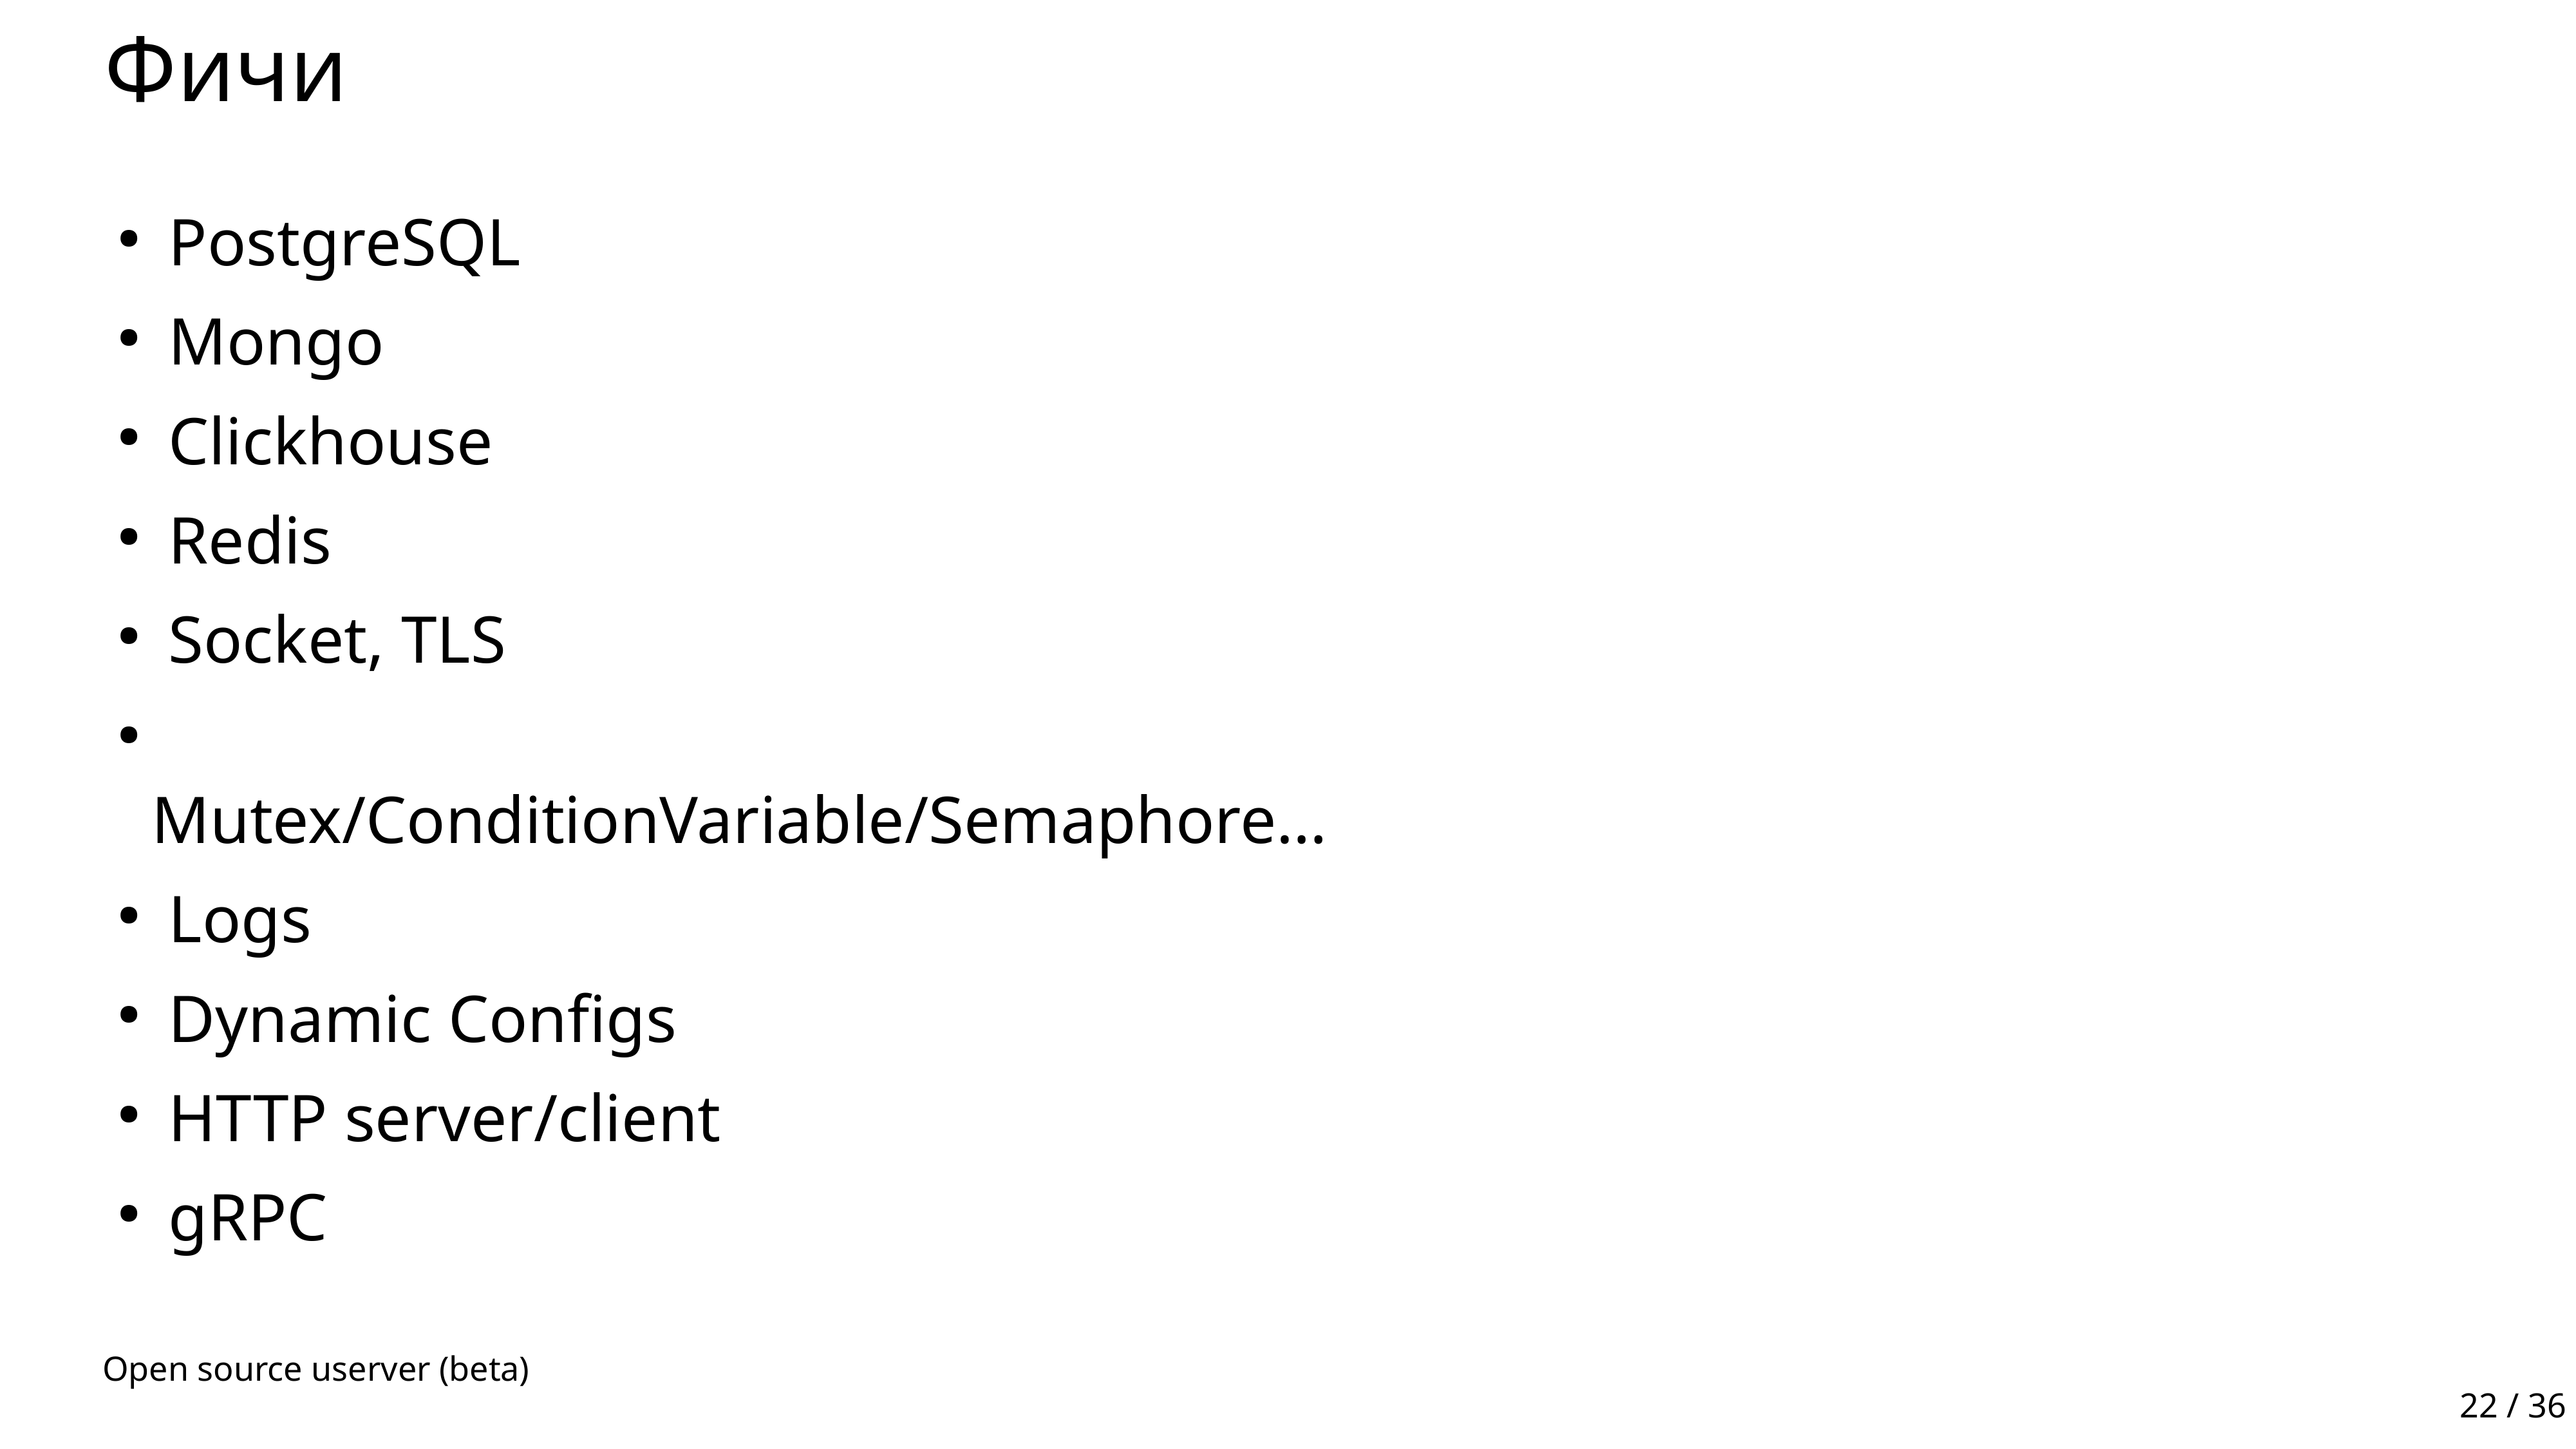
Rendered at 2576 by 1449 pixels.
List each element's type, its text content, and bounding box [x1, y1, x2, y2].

list Open source userver (beta) [93, 1338, 1190, 1393]
list PostgreSQL Mongo Clickhouse Redis Socket, TLS Mutex/ConditionVariable/Semaphore… Logs Dynamic Configs HTTP server/client gRPC [97, 193, 1343, 1361]
list <number> / 36 [1479, 1376, 2576, 1431]
title Фичи [95, 19, 2576, 155]
